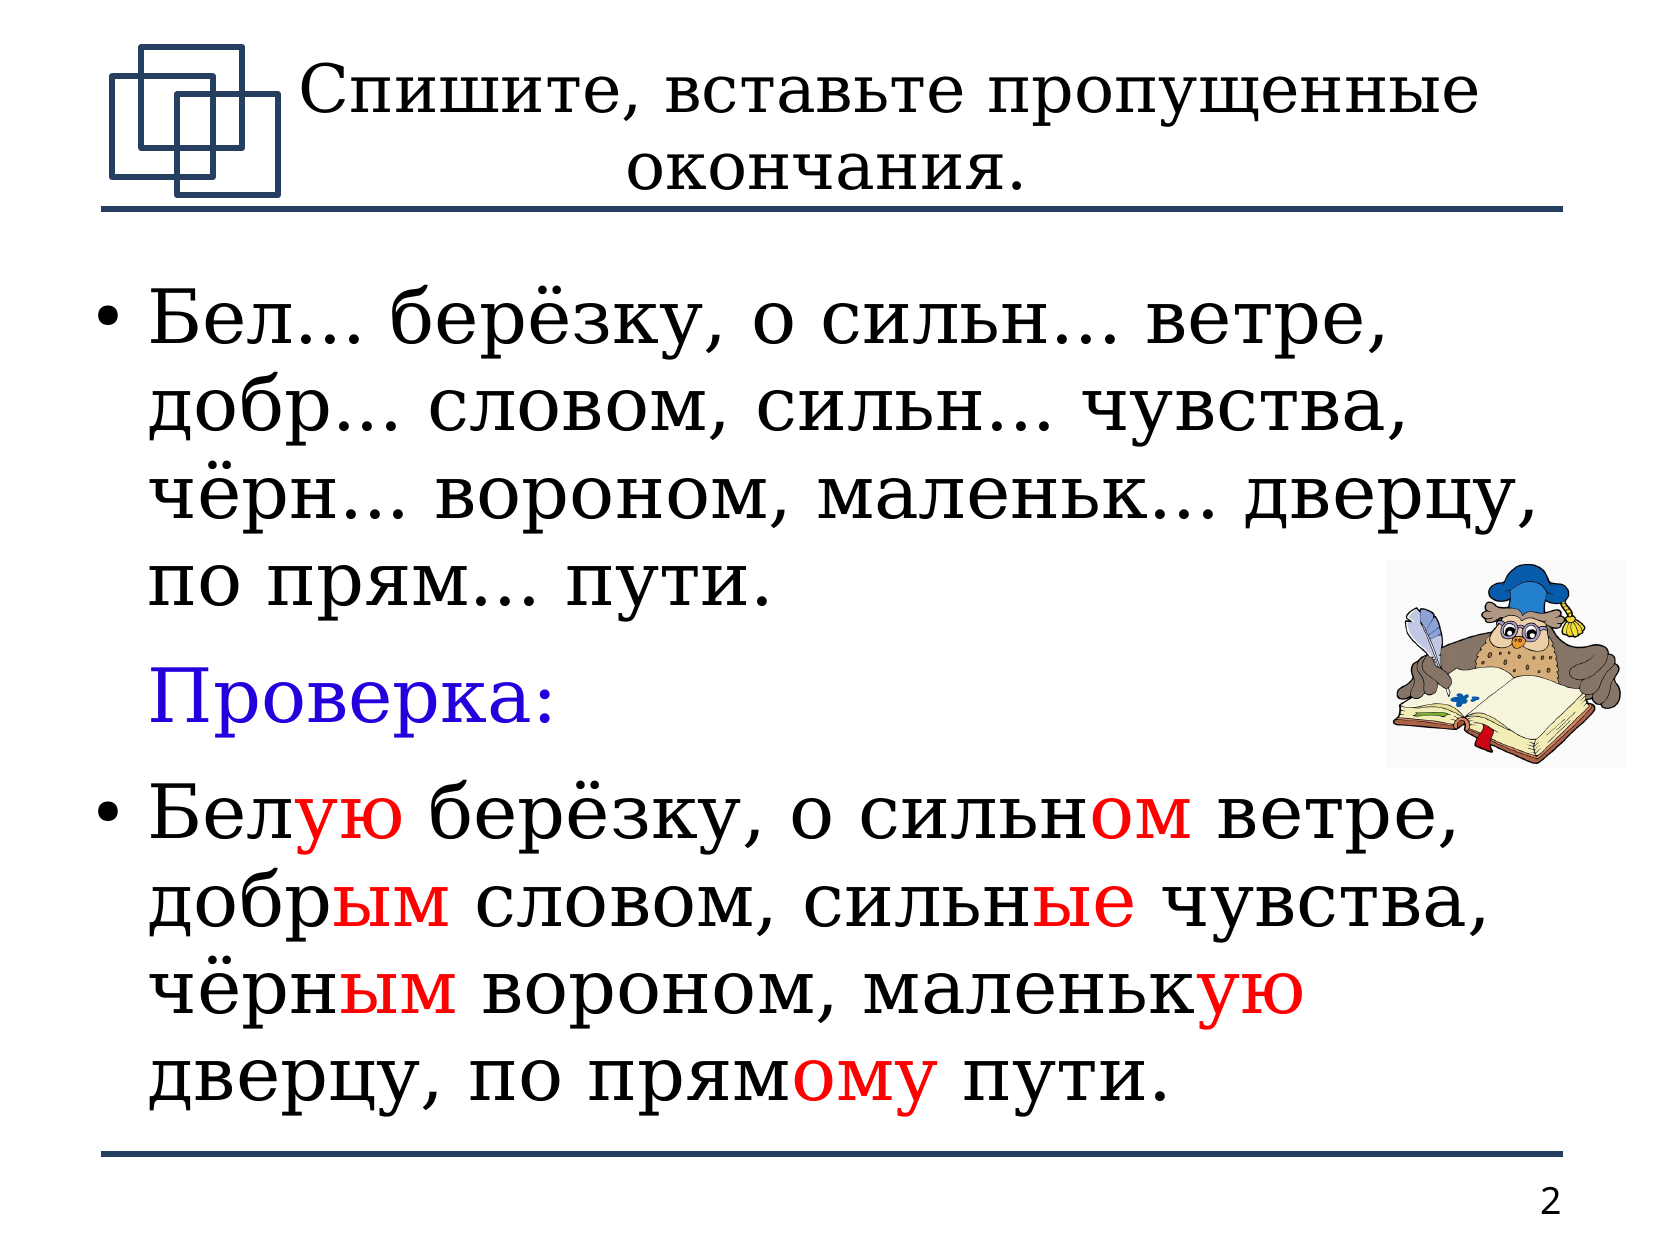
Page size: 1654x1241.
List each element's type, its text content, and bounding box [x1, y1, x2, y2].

picture [1387, 559, 1625, 768]
list Бел... берёзку, о сильн... ветре, добр... словом, сильн... чувства, чёрн... вороном, маленьк... дверцу, по прям... пути. Проверка: Белую берёзку, о сильном ветре, добрым словом, сильные чувства, чёрным вороном, маленькую дверцу, по прямому пути. [76, 274, 1565, 1093]
title Спишите, вставьте пропущенные окончания. [82, 49, 1571, 207]
